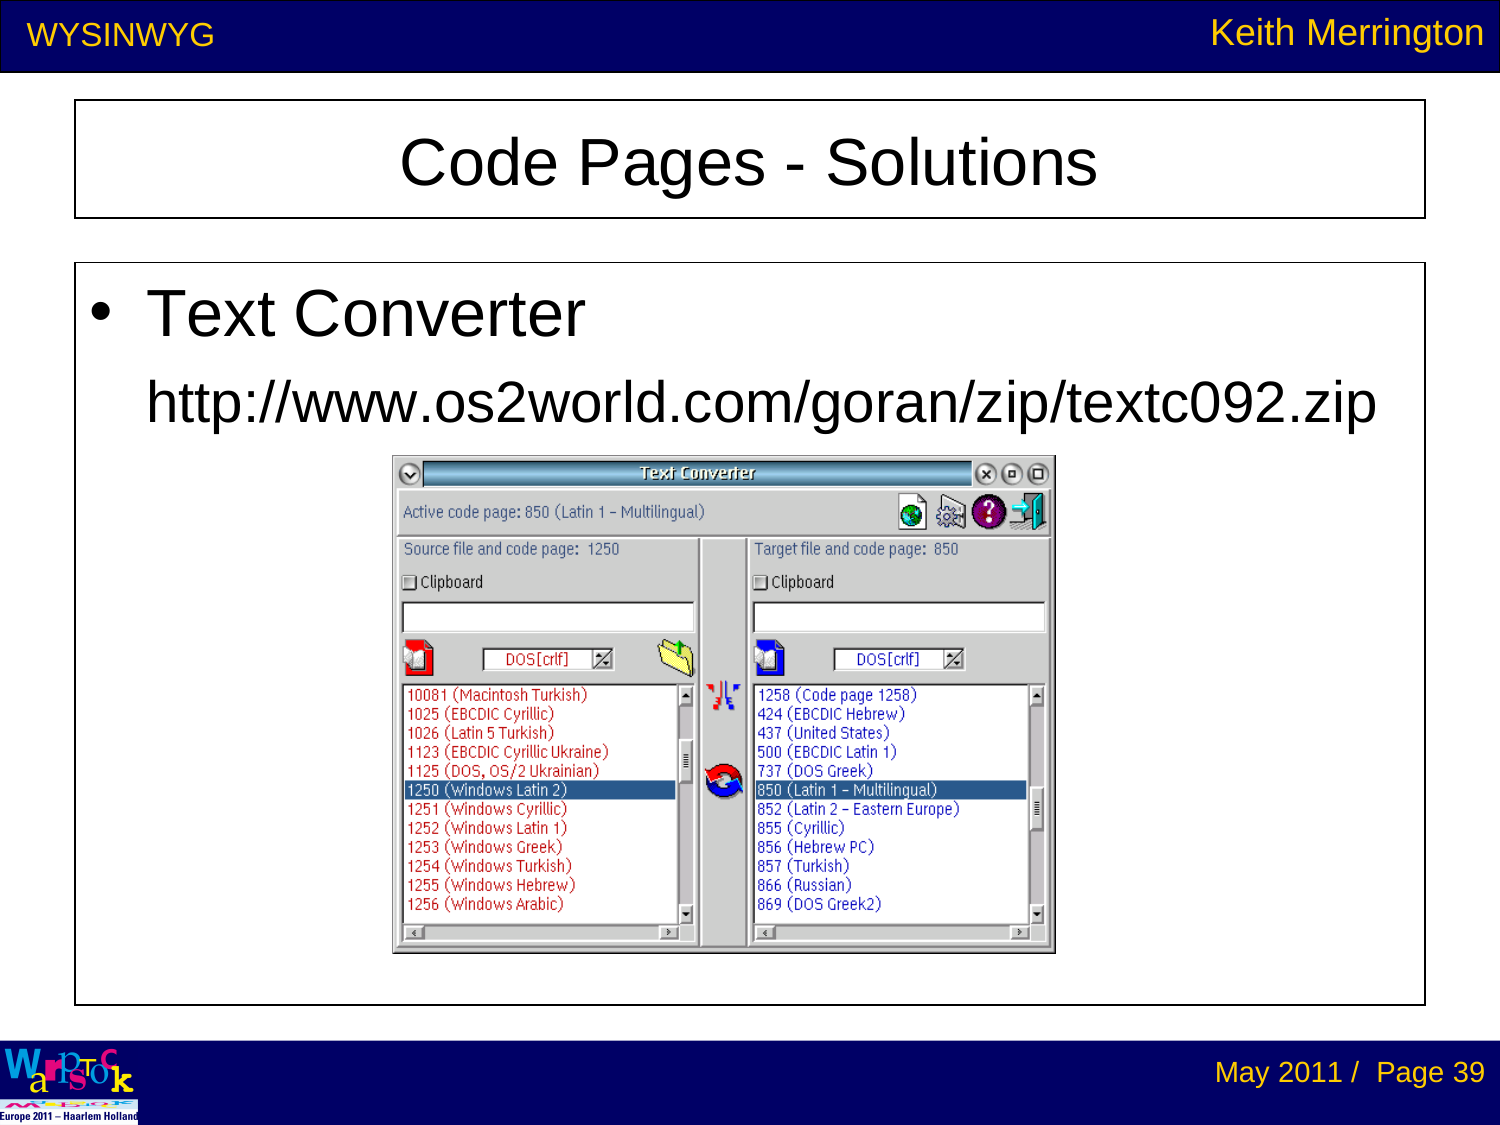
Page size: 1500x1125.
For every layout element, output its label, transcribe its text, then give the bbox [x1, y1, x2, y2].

title Code Pages - Solutions [75, 100, 1426, 219]
picture [0, 1042, 138, 1125]
picture [392, 455, 1056, 954]
list Text Converter http://www.os2world.com/goran/zip/textc092.zip [75, 262, 1426, 1006]
